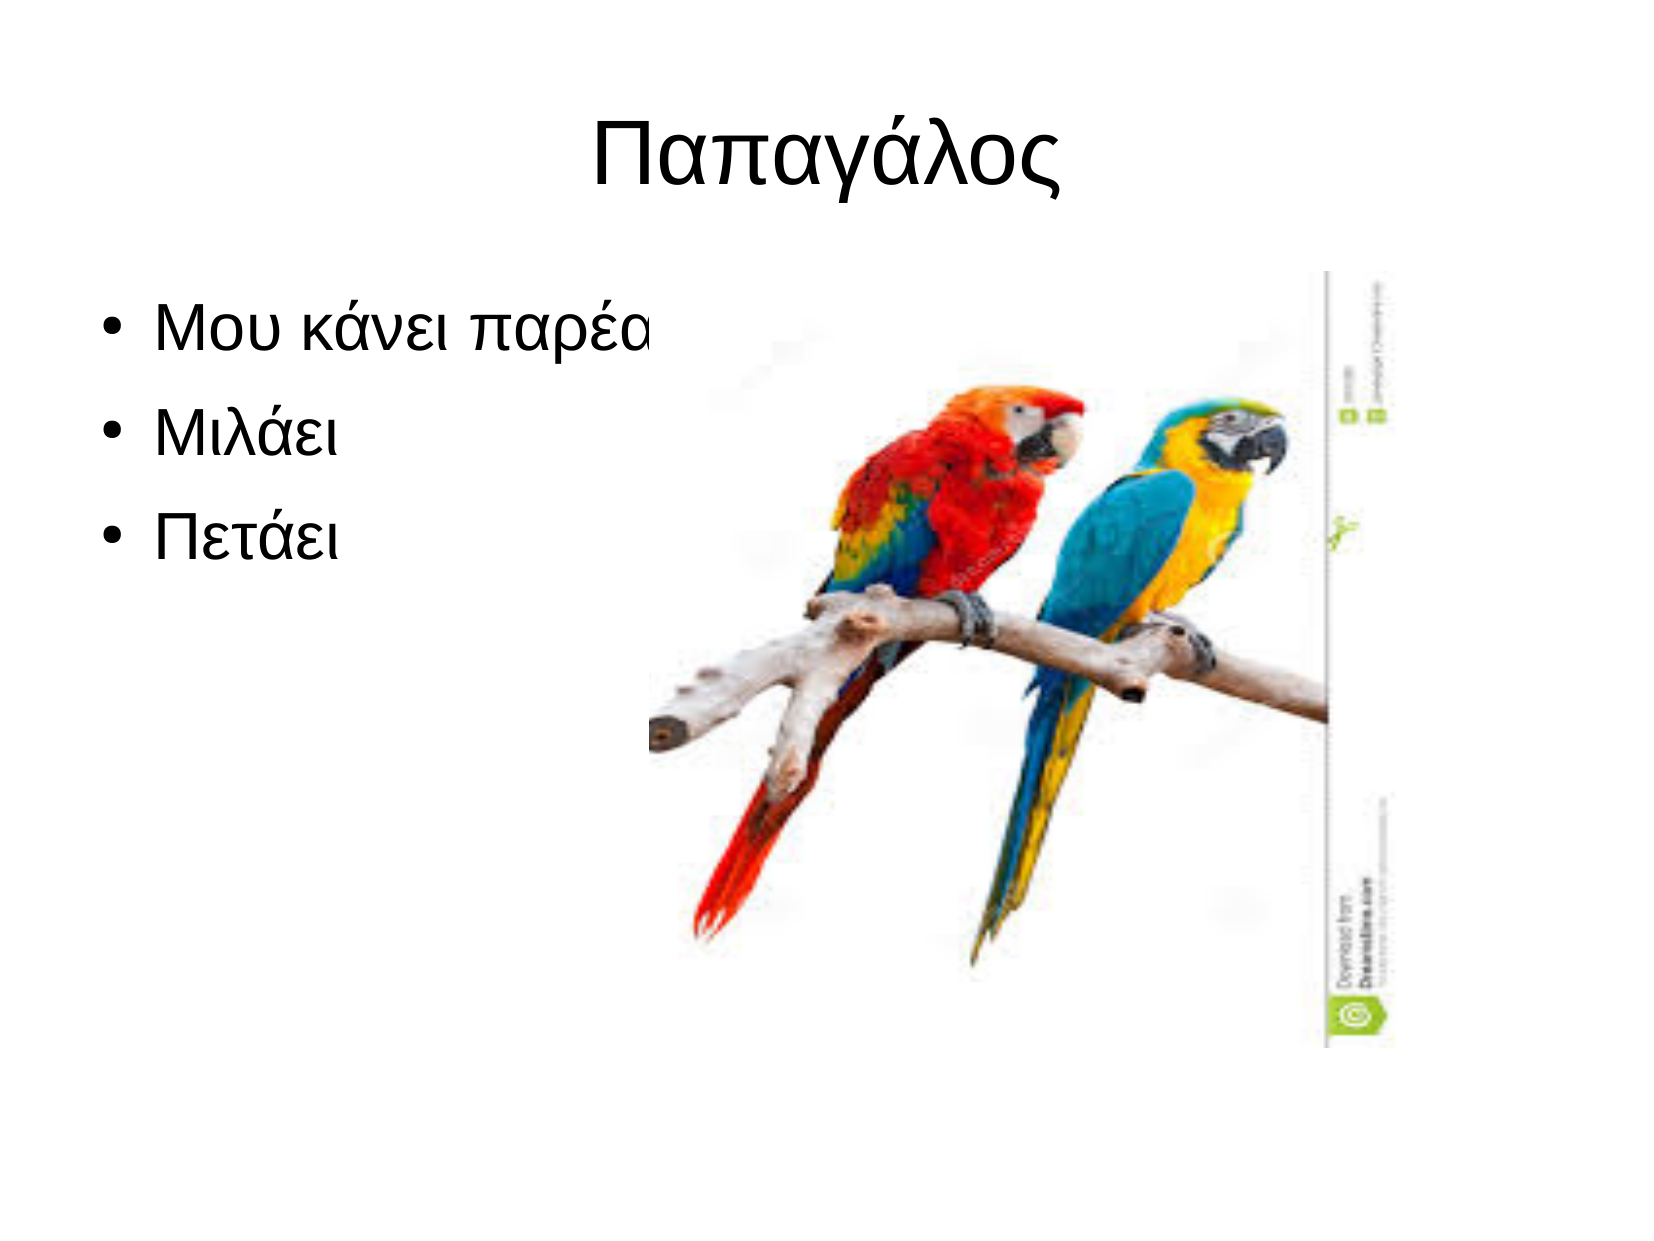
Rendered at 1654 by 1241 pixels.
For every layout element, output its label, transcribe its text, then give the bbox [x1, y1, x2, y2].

title Παπαγάλος [82, 49, 1571, 257]
picture [649, 271, 1400, 1048]
list Μου κάνει παρέα Μιλάει Πετάει [82, 290, 1571, 1109]
